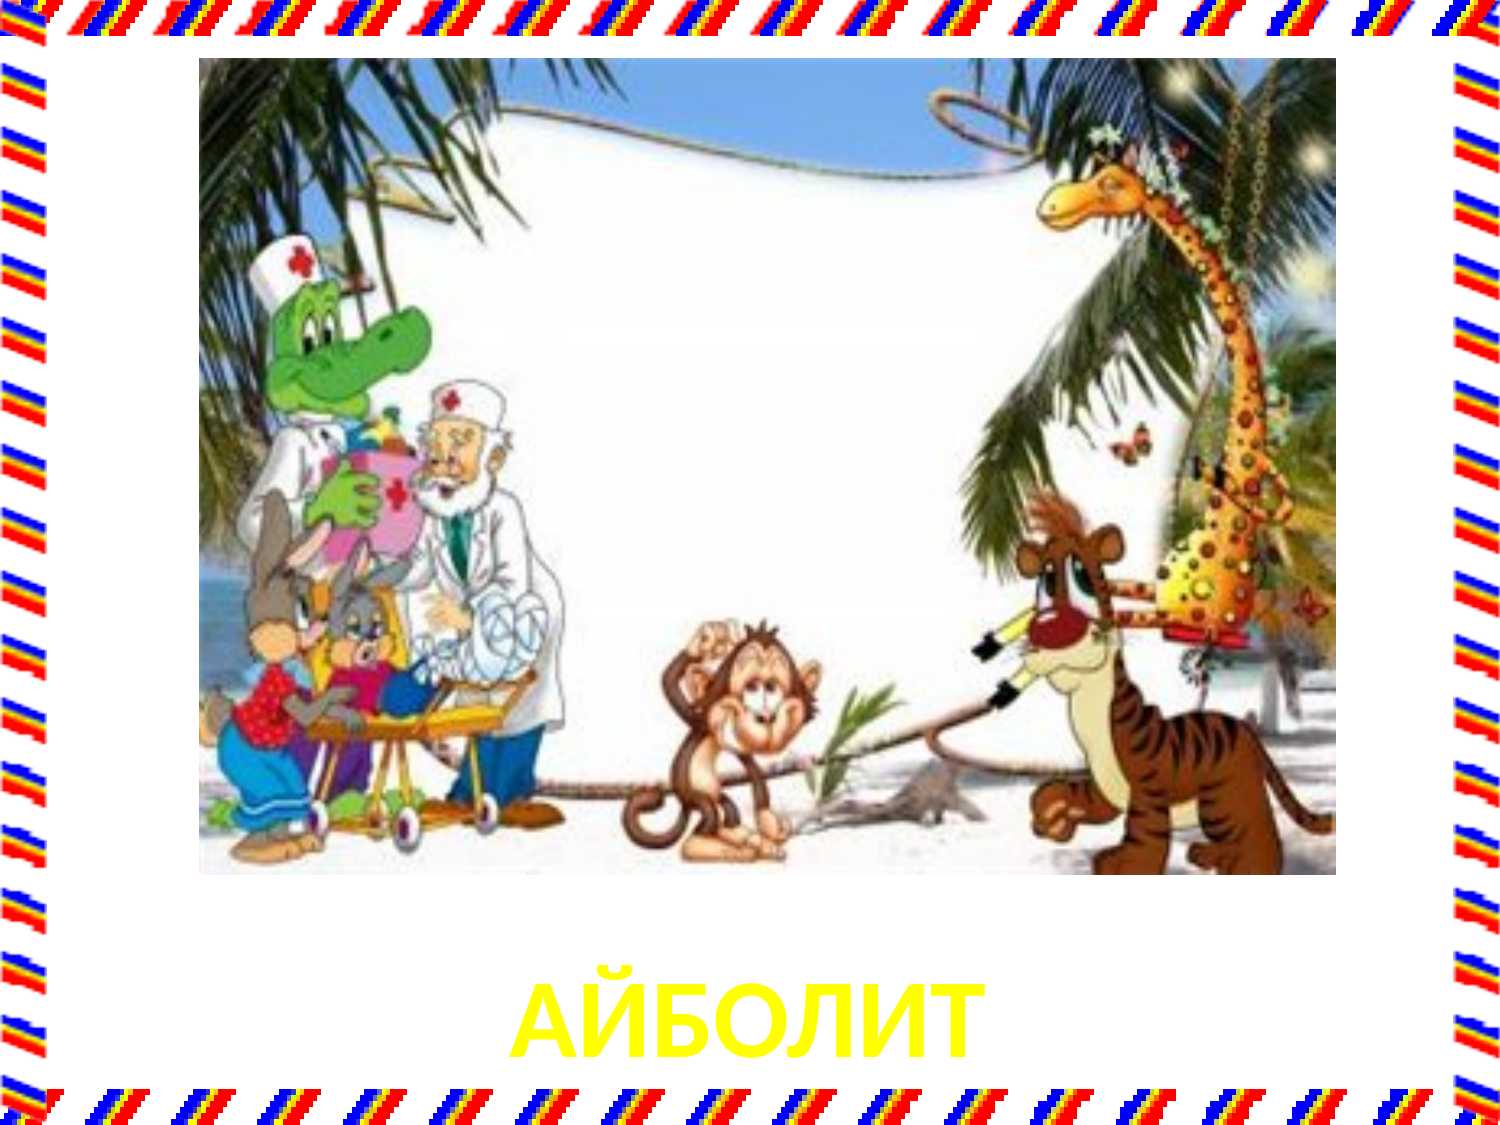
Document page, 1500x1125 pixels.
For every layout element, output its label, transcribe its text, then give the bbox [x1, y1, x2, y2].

picture [0, 0, 1500, 1125]
text_box АЙБОЛИТ [494, 937, 1002, 1088]
